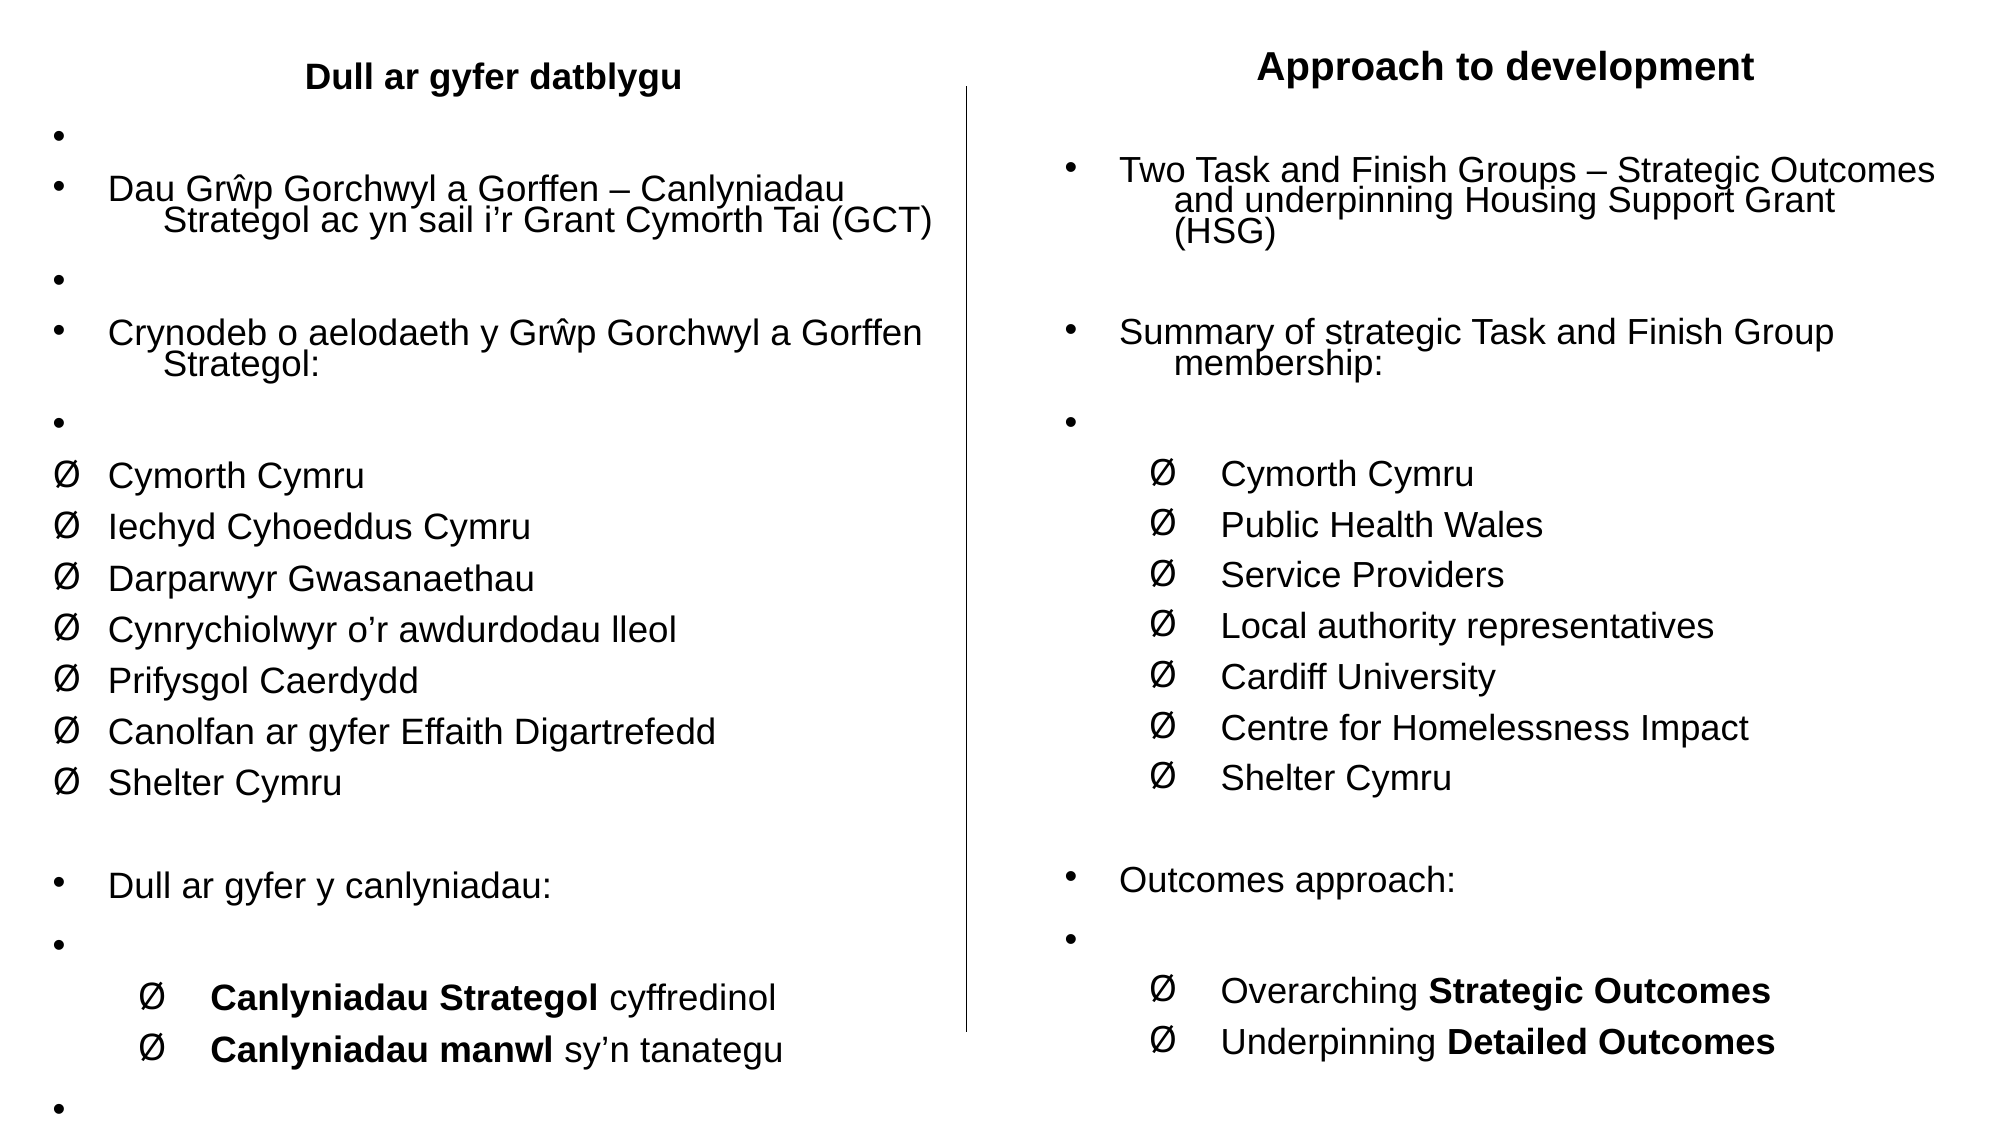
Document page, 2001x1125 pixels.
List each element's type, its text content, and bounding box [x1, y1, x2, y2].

subtitle Dull ar gyfer datblygu Dau Grŵp Gorchwyl a Gorffen – Canlyniadau Strategol ac yn sail i’r Grant Cymorth Tai (GCT) Crynodeb o aelodaeth y Grŵp Gorchwyl a Gorffen Strategol: Cymorth Cymru Iechyd Cyhoeddus Cymru Darparwyr Gwasanaethau Cynrychiolwyr o’r awdurdodau lleol Prifysgol Caerdydd Canolfan ar gyfer Effaith Digartrefedd Shelter Cymru Dull ar gyfer y canlyniadau: Canlyniadau Strategol cyffredinol Canlyniadau manwl sy’n tanategu [37, 0, 951, 1089]
text_box Approach to development Two Task and Finish Groups – Strategic Outcomes and underpinning Housing Support Grant (HSG) Summary of strategic Task and Finish Group membership: Cymorth Cymru Public Health Wales Service Providers Local authority representatives Cardiff University Centre for Homelessness Impact Shelter Cymru Outcomes approach: Overarching Strategic Outcomes Underpinning Detailed Outcomes [1049, 0, 1963, 1068]
